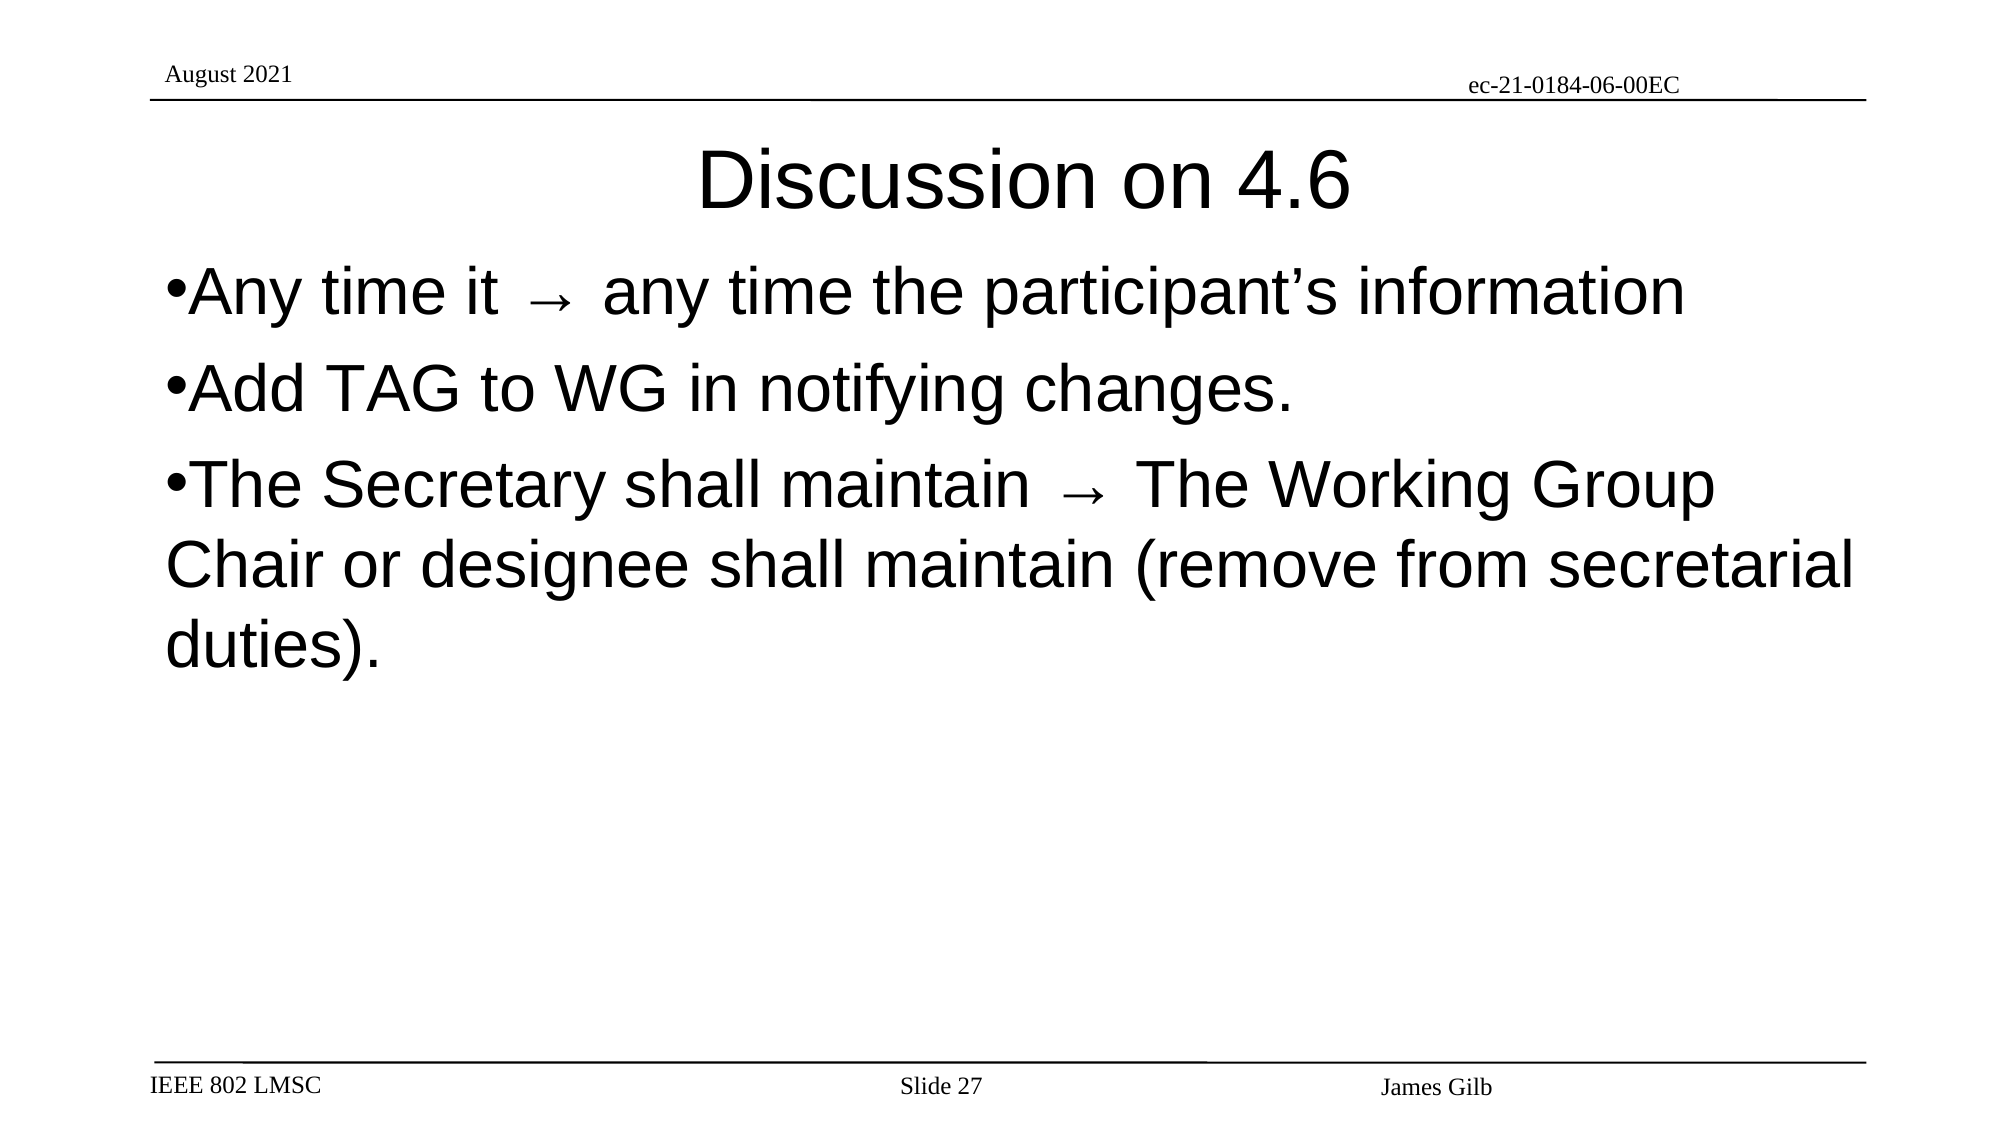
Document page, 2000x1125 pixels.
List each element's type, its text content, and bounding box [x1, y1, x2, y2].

text_box Slide [799, 1069, 1083, 1108]
list Any time it → any time the participant’s information Add TAG to WG in notifying changes. The Secretary shall maintain → The Working Group Chair or designee shall maintain (remove from secretarial duties). [150, 239, 1900, 1051]
title Discussion on 4.6 [149, 112, 1900, 238]
